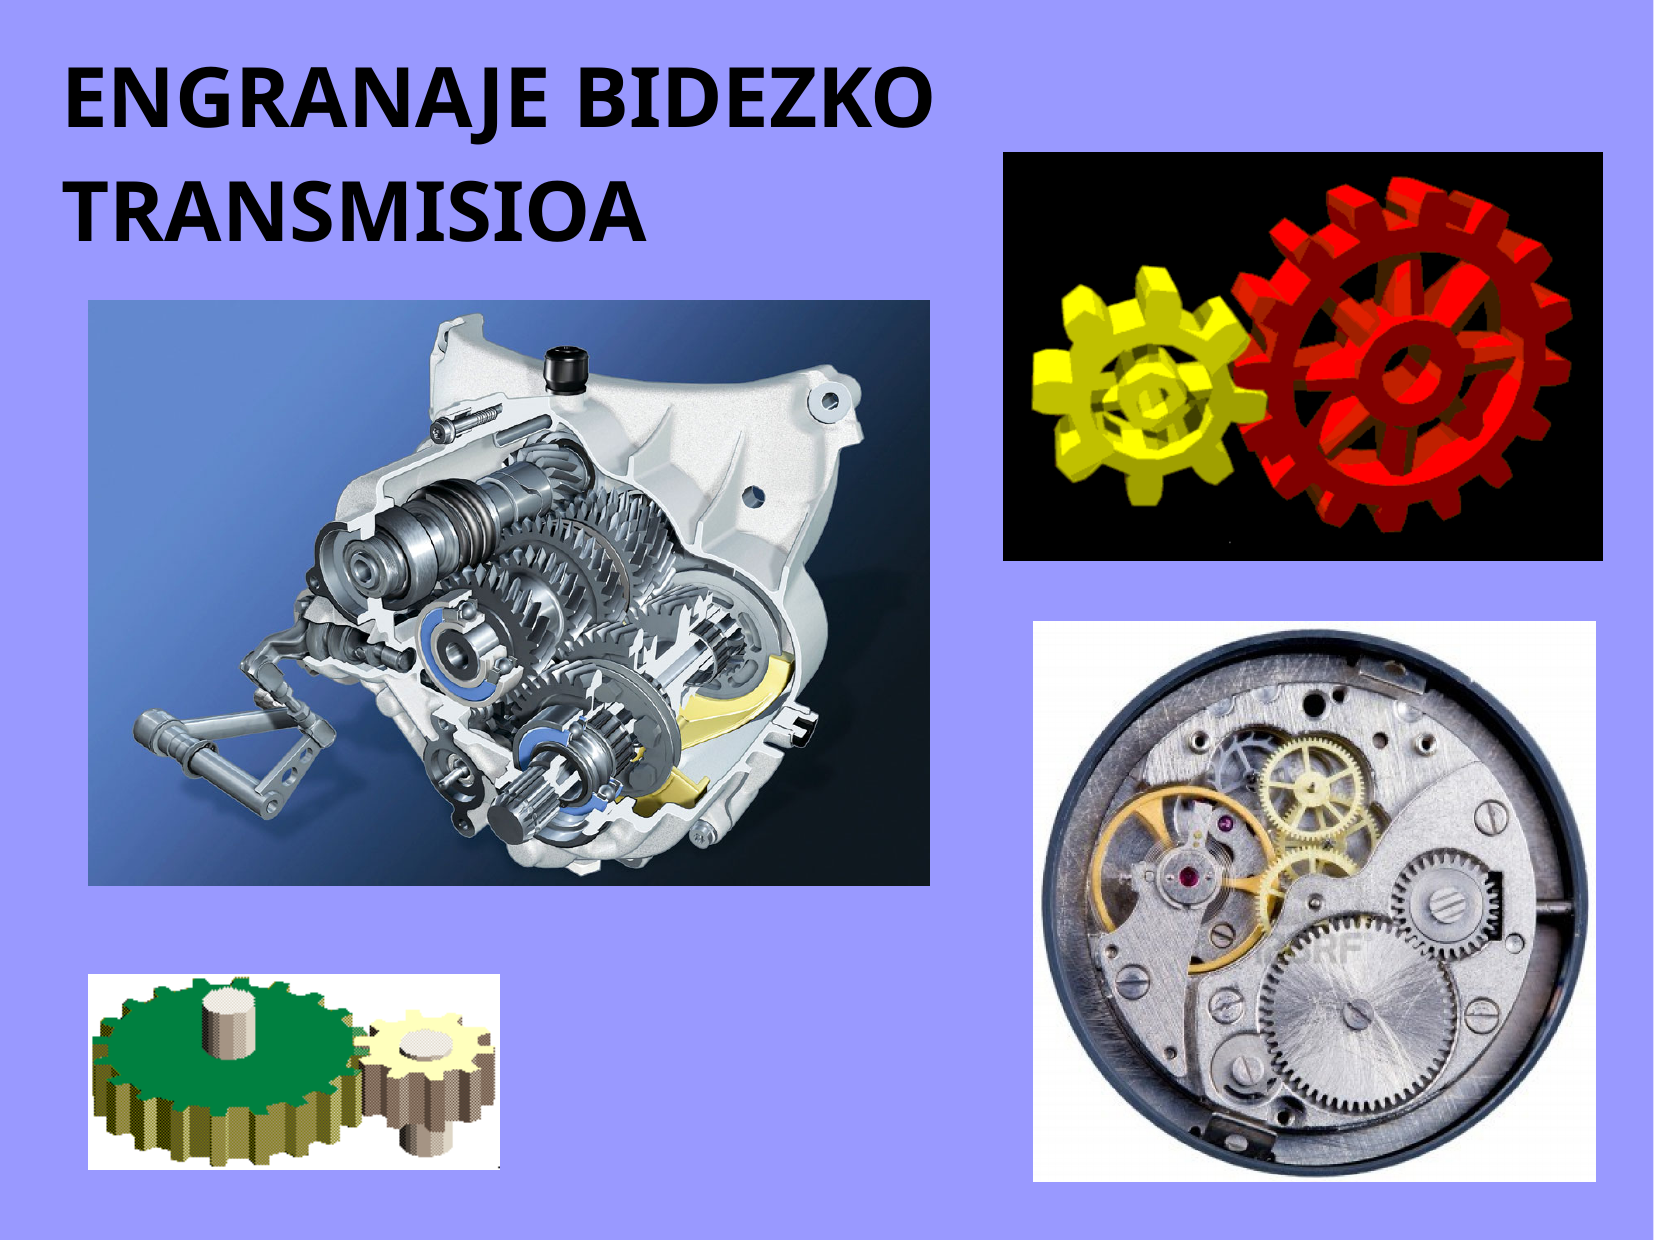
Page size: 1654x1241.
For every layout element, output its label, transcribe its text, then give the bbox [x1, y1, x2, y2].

picture [88, 300, 930, 886]
picture [88, 974, 500, 1170]
text_box ENGRANAJE BIDEZKO TRANSMISIOA [46, 31, 1258, 279]
picture [1003, 152, 1603, 562]
picture [1033, 621, 1596, 1182]
